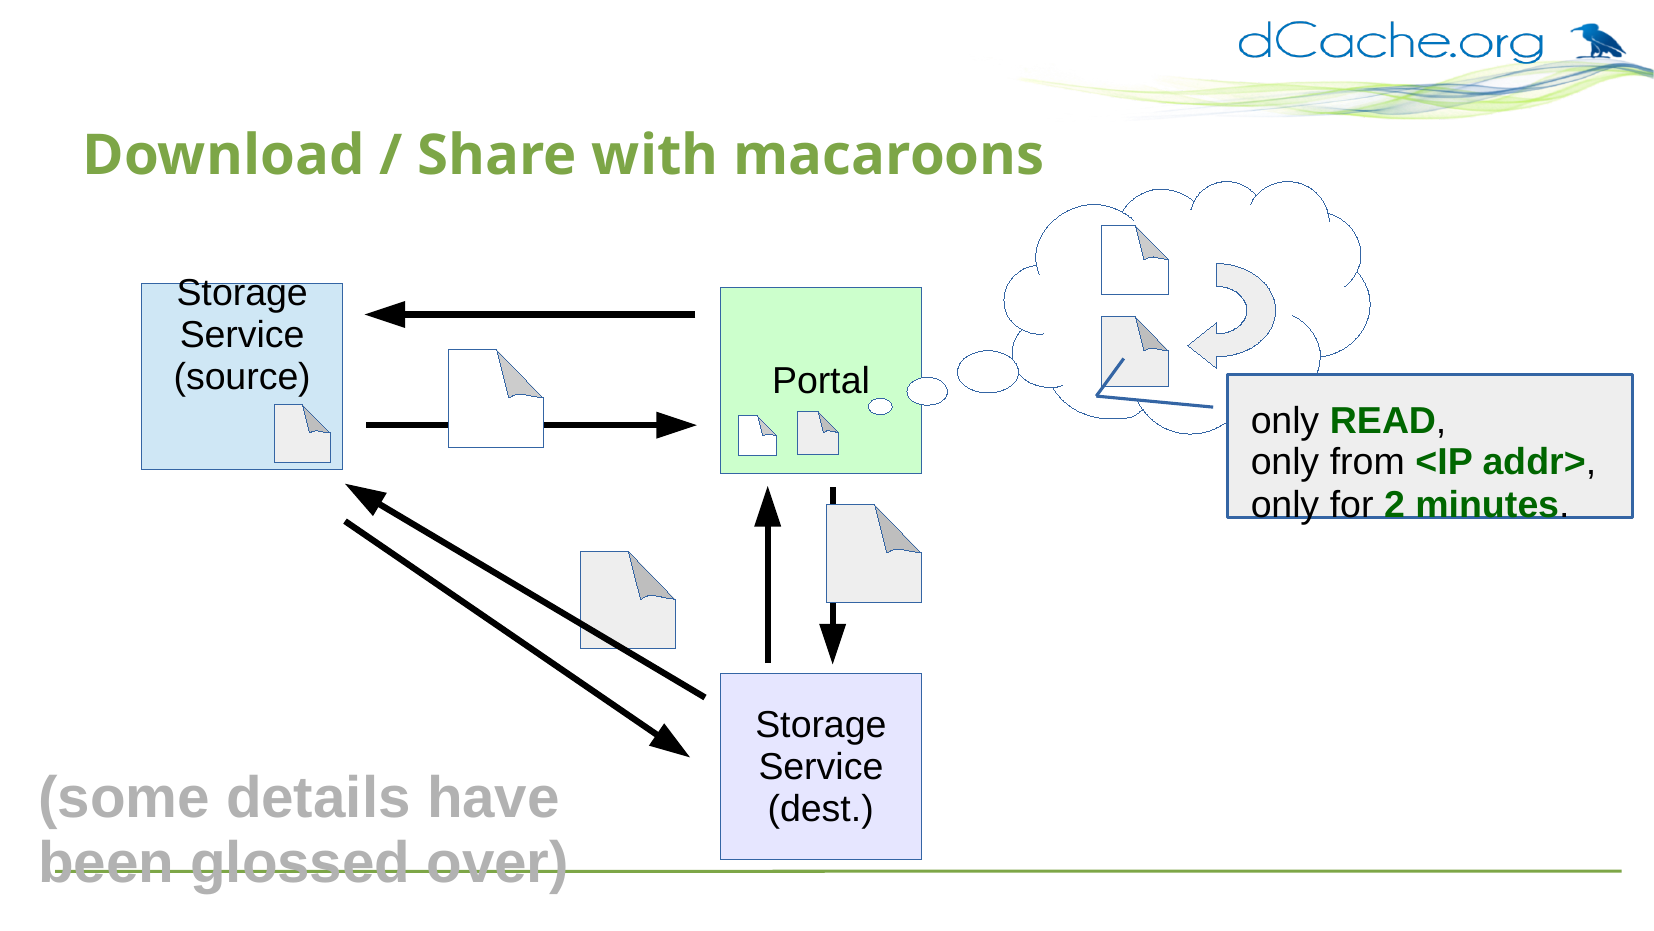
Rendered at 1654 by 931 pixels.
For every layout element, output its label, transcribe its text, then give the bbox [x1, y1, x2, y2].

text_box Storage Service (dest.) [720, 673, 922, 860]
text_box [738, 415, 777, 456]
text_box [957, 189, 1633, 517]
text_box [797, 411, 839, 455]
picture [956, 12, 1654, 127]
text_box [580, 551, 676, 649]
text_box Portal [720, 287, 922, 474]
text_box (some details have been glossed over) [23, 757, 603, 903]
text_box Storage Service (source) [141, 283, 343, 470]
text_box [448, 349, 544, 448]
title Download / Share with macaroons [82, 116, 1605, 189]
text_box [826, 504, 922, 603]
text_box [274, 404, 331, 463]
text_box [580, 628, 615, 649]
text_box [906, 377, 948, 406]
text_box only READ, only from <IP addr>, only for 2 minutes. [1236, 391, 1621, 533]
text_box [868, 398, 893, 415]
